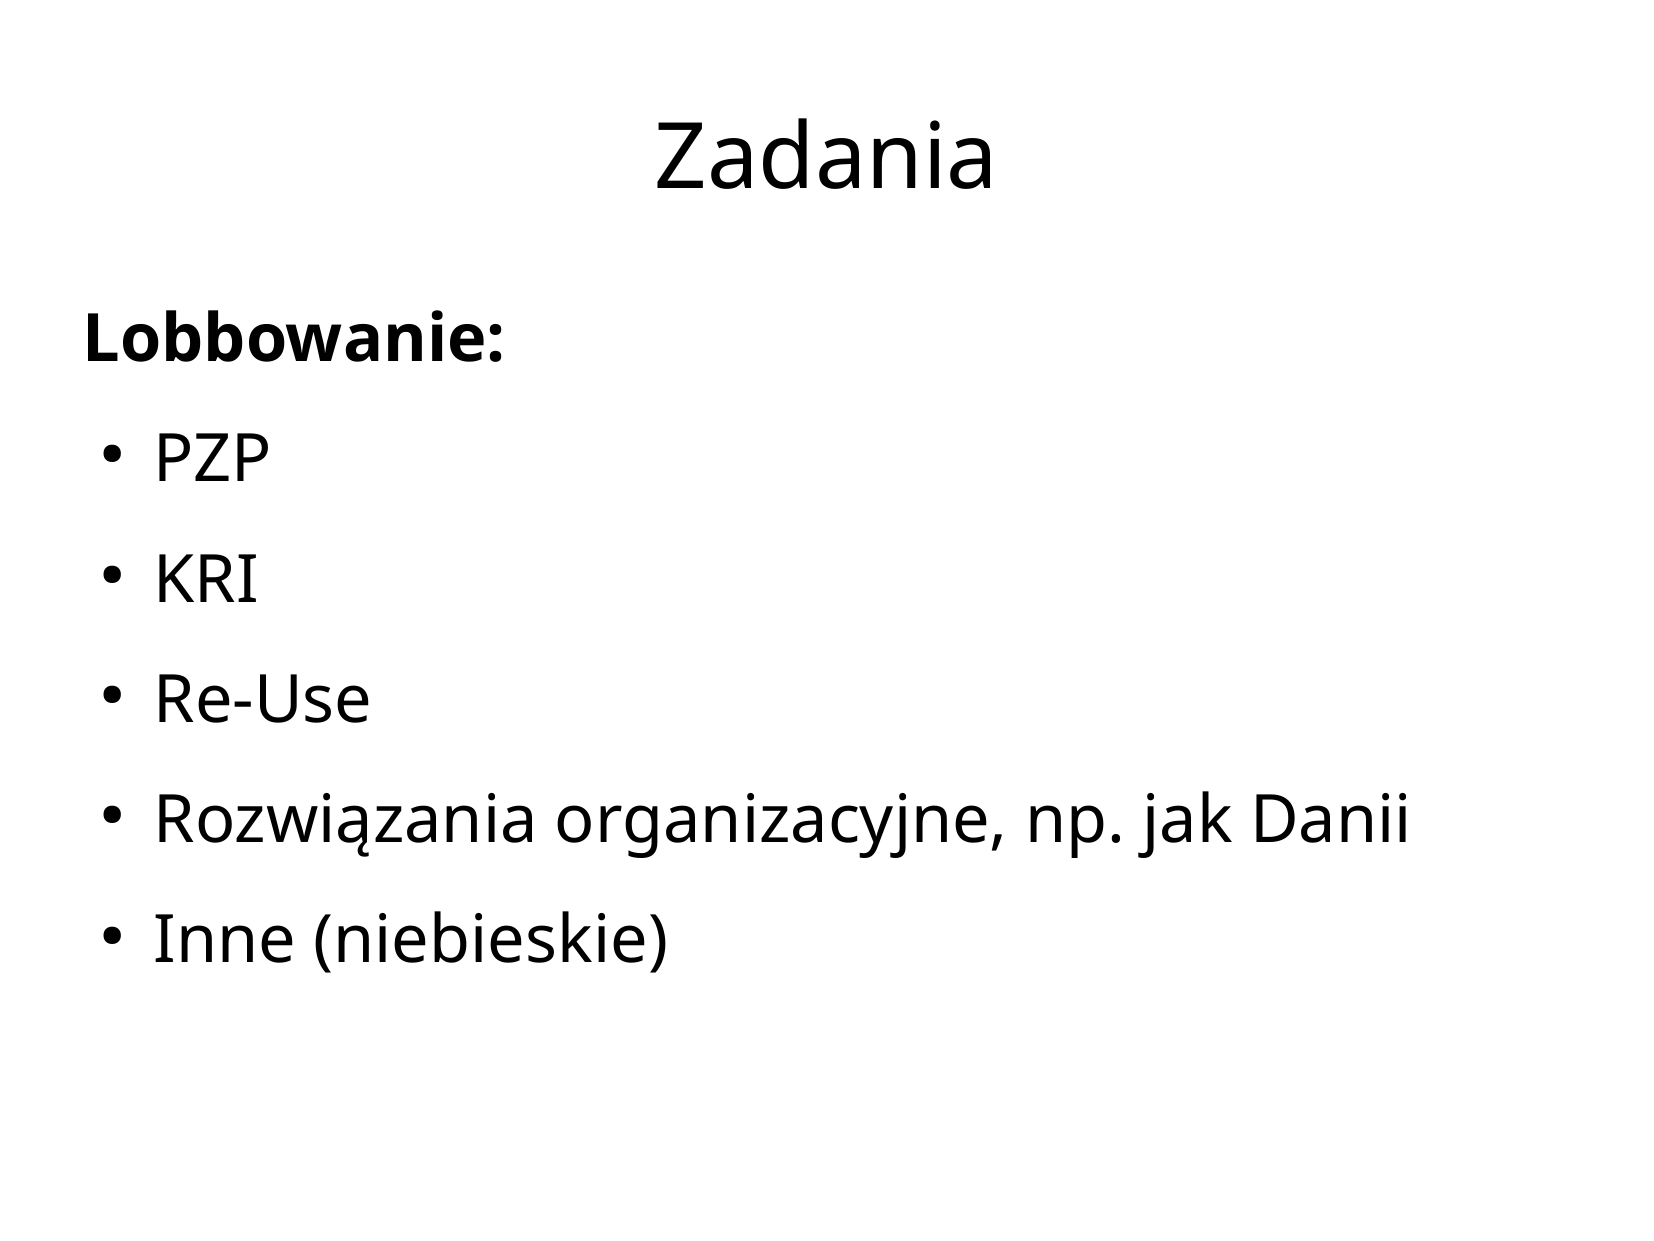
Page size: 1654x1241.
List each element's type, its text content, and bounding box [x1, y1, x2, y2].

title Zadania [82, 49, 1571, 257]
list Lobbowanie: PZP KRI Re-Use Rozwiązania organizacyjne, np. jak Danii Inne (niebieskie) [82, 290, 1538, 1010]
